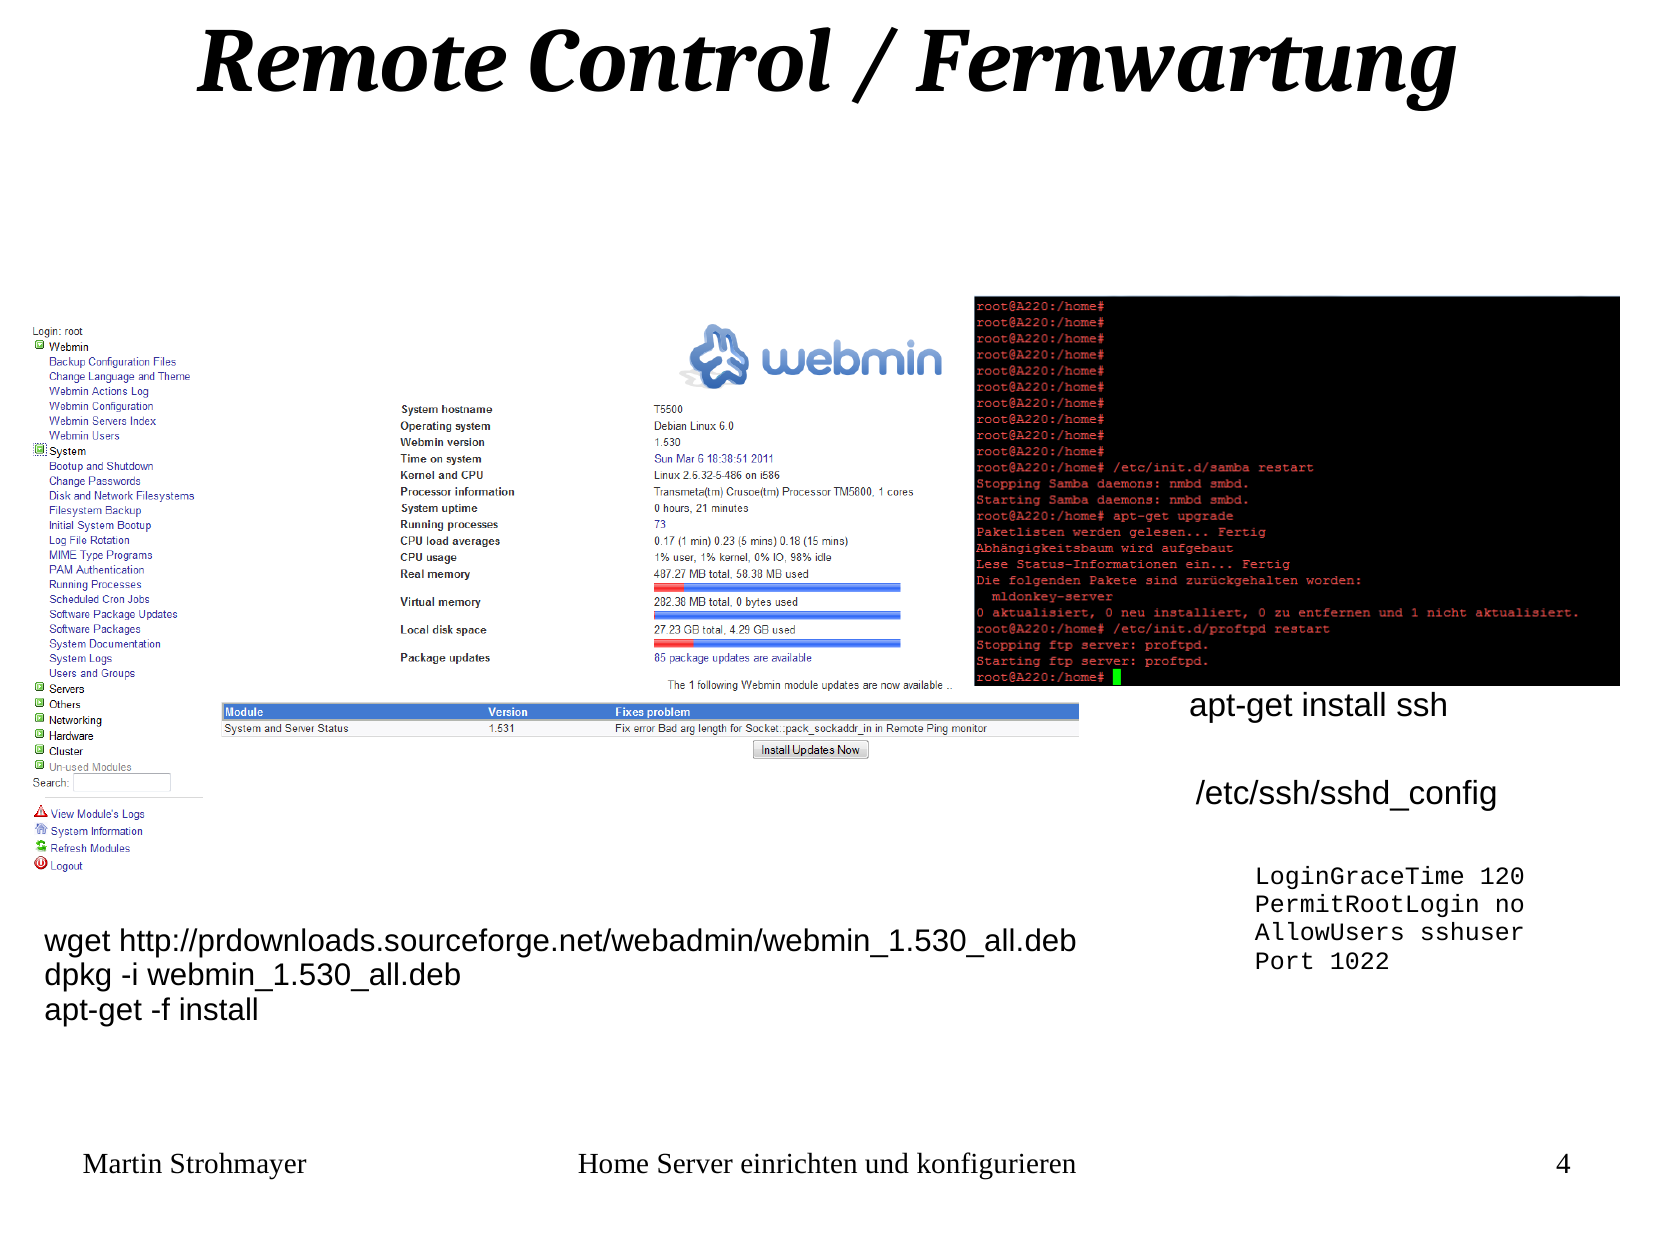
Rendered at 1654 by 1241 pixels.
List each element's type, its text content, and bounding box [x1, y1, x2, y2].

text_box apt-get install ssh [1174, 686, 1500, 732]
text_box LoginGraceTime 120 PermitRootLogin no AllowUsers sshuser Port 1022 [1240, 856, 1595, 1093]
text_box /etc/ssh/sshd_config [1181, 767, 1595, 820]
picture [29, 295, 1620, 915]
text_box wget http://prdownloads.sourceforge.net/webadmin/webmin_1.530_all.deb dpkg -i webmin_1.530_all.deb apt-get -f install [29, 915, 1240, 1035]
title Remote Control / Fernwartung [3, 7, 1654, 116]
